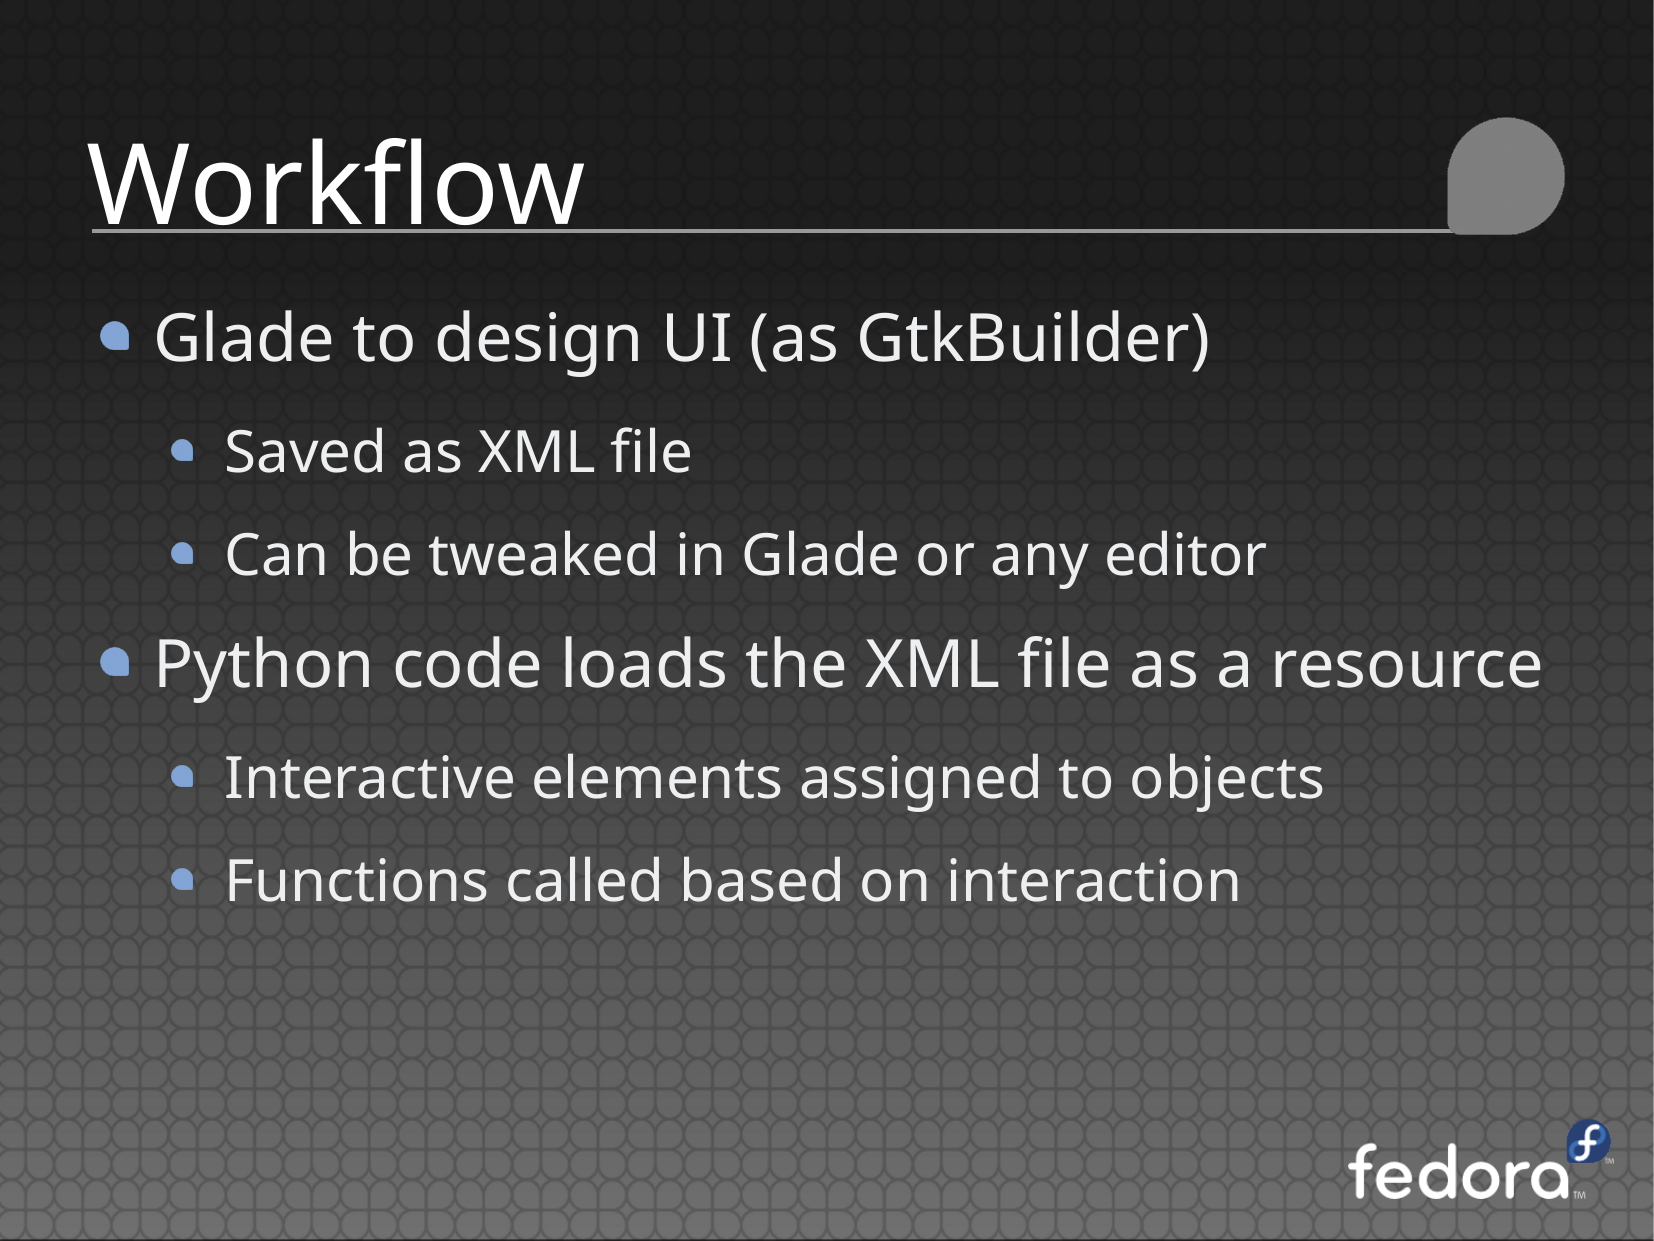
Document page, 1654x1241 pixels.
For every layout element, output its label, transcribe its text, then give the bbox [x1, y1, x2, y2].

list Glade to design UI (as GtkBuilder) Saved as XML file Can be tweaked in Glade or any editor Python code loads the XML file as a resource Interactive elements assigned to objects Functions called based on interaction [82, 290, 1571, 1109]
title Workflow [86, 112, 1576, 249]
picture [0, 0, 1654, 1241]
